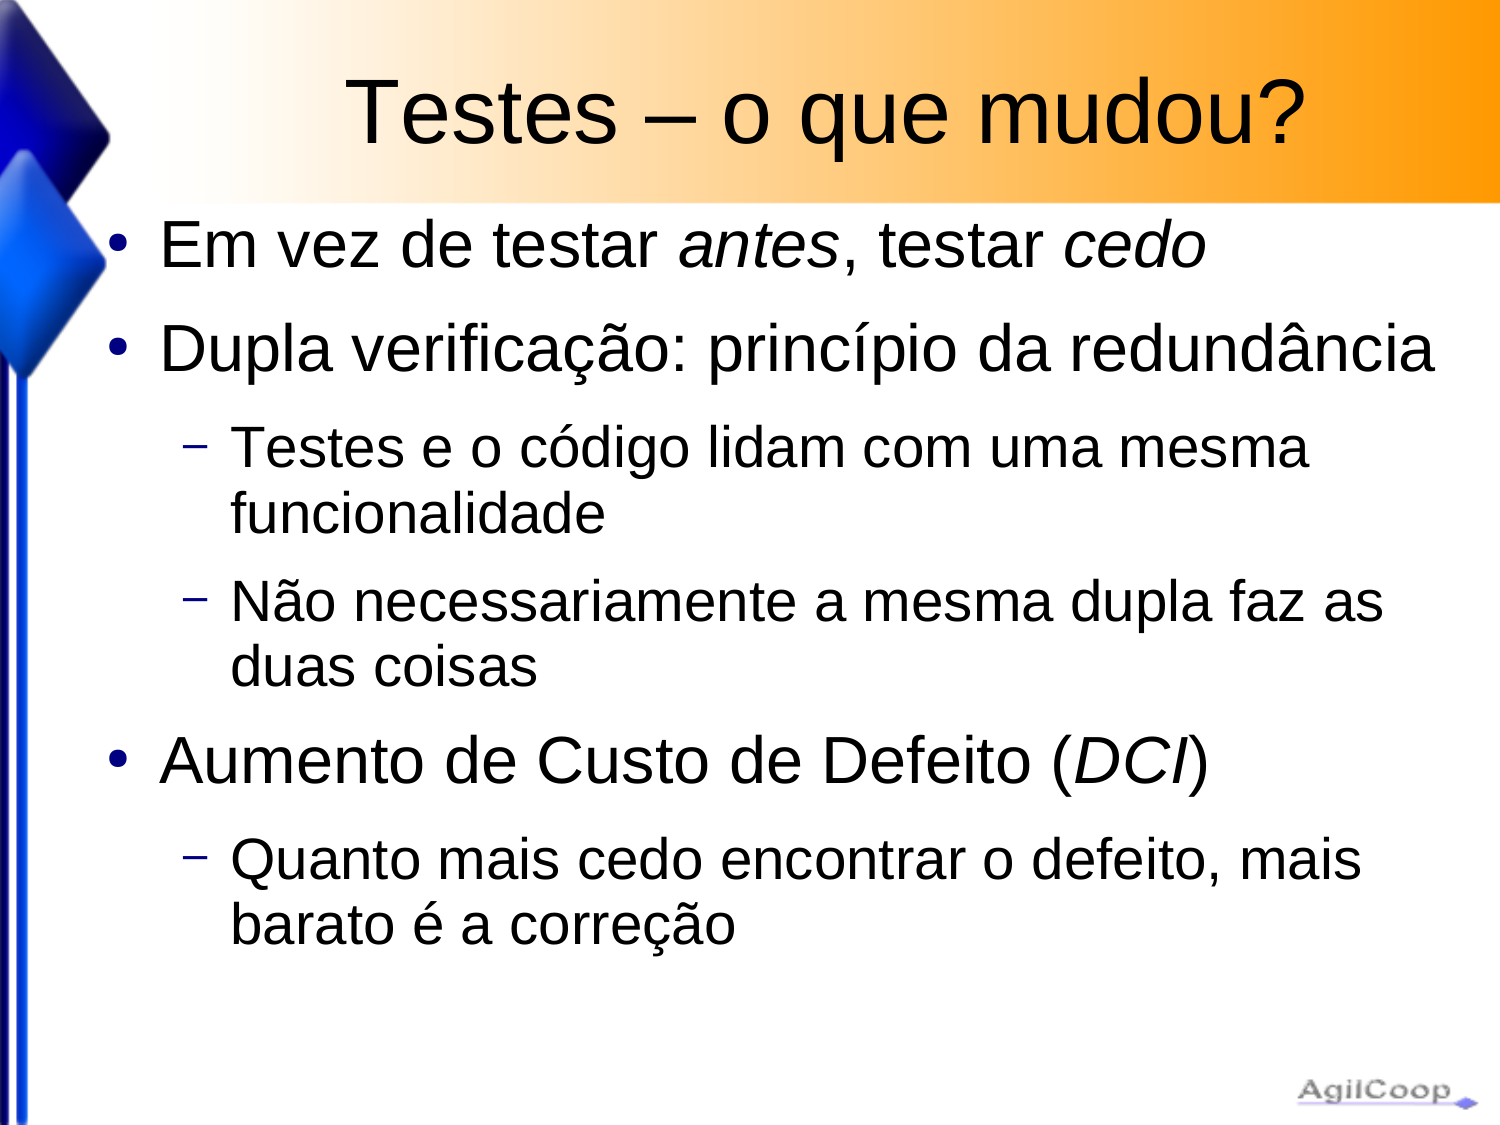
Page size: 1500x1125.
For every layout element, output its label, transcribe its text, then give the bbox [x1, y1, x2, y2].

title Testes – o que mudou? [82, 8, 1500, 216]
picture [0, 0, 1500, 1125]
list Em vez de testar antes, testar cedo Dupla verificação: princípio da redundância Testes e o código lidam com uma mesma funcionalidade Não necessariamente a mesma dupla faz as duas coisas Aumento de Custo de Defeito (DCI) Quanto mais cedo encontrar o defeito, mais barato é a correção [88, 206, 1500, 1125]
